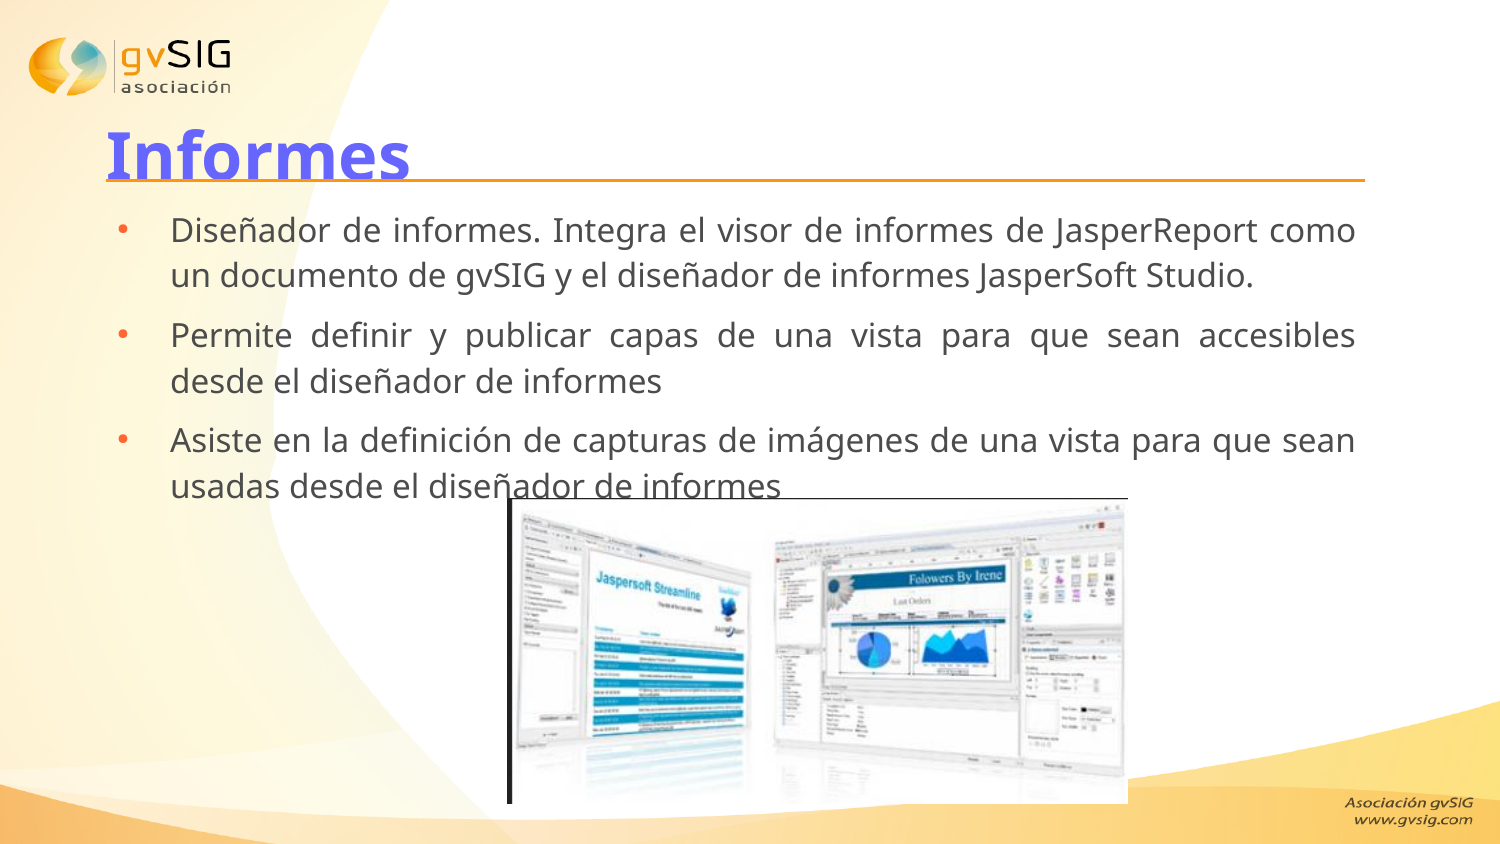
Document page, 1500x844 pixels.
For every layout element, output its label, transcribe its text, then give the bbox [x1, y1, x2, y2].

title Informes [106, 115, 1457, 193]
picture [0, 0, 1500, 844]
list Diseñador de informes. Integra el visor de informes de JasperReport como un documento de gvSIG y el diseñador de informes JasperSoft Studio. Permite definir y publicar capas de una vista para que sean accesibles desde el diseñador de informes Asiste en la definición de capturas de imágenes de una vista para que sean usadas desde el diseñador de informes [99, 129, 1359, 770]
